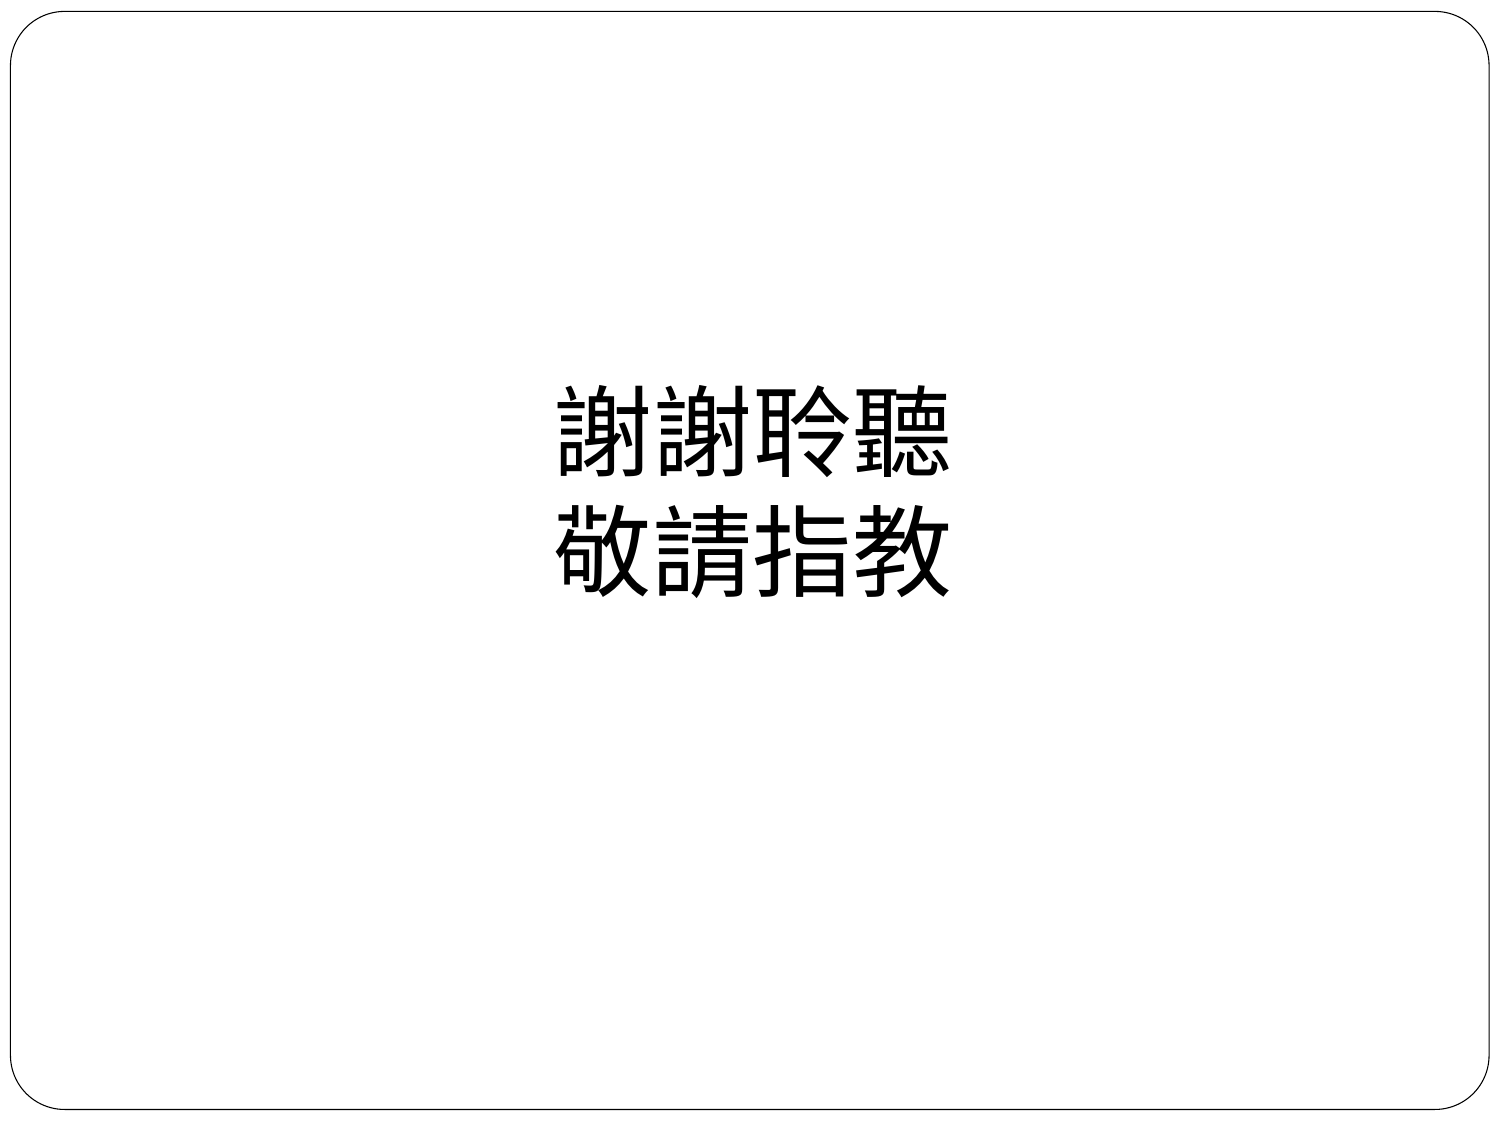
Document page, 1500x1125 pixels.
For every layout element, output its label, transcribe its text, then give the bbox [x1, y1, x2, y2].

text_box 謝謝聆聽 敬請指教 [537, 361, 972, 620]
